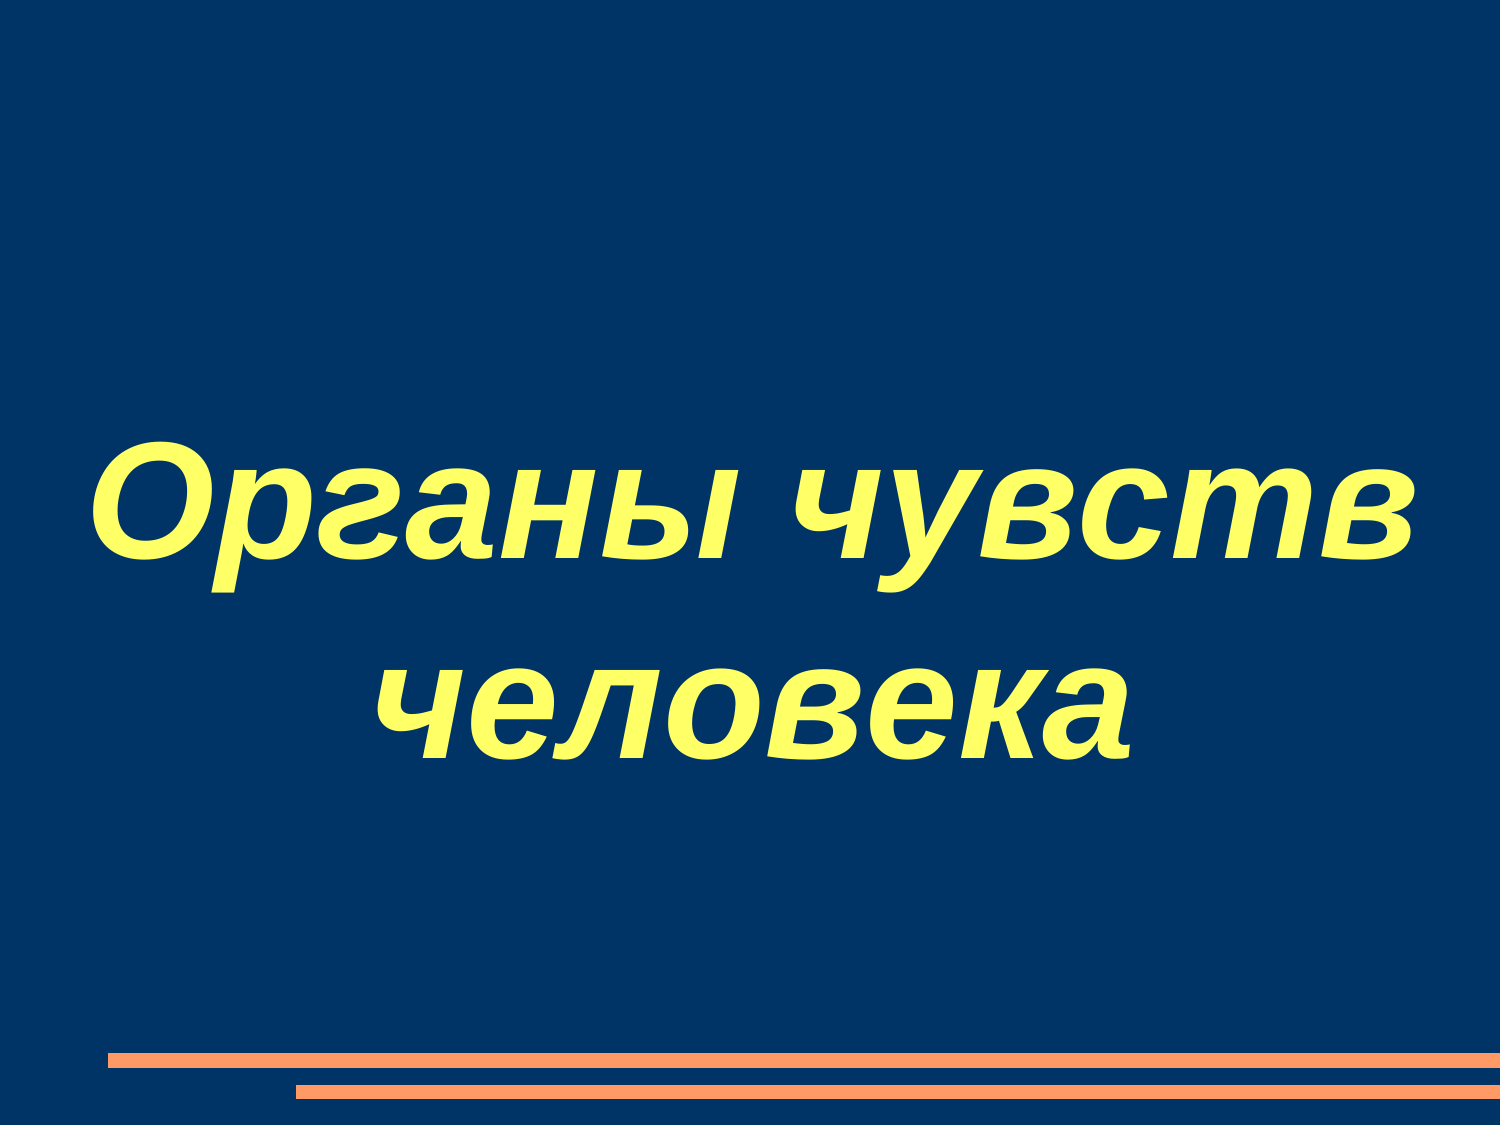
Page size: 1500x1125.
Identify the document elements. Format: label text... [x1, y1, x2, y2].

title Органы чувств человека [29, 383, 1477, 800]
